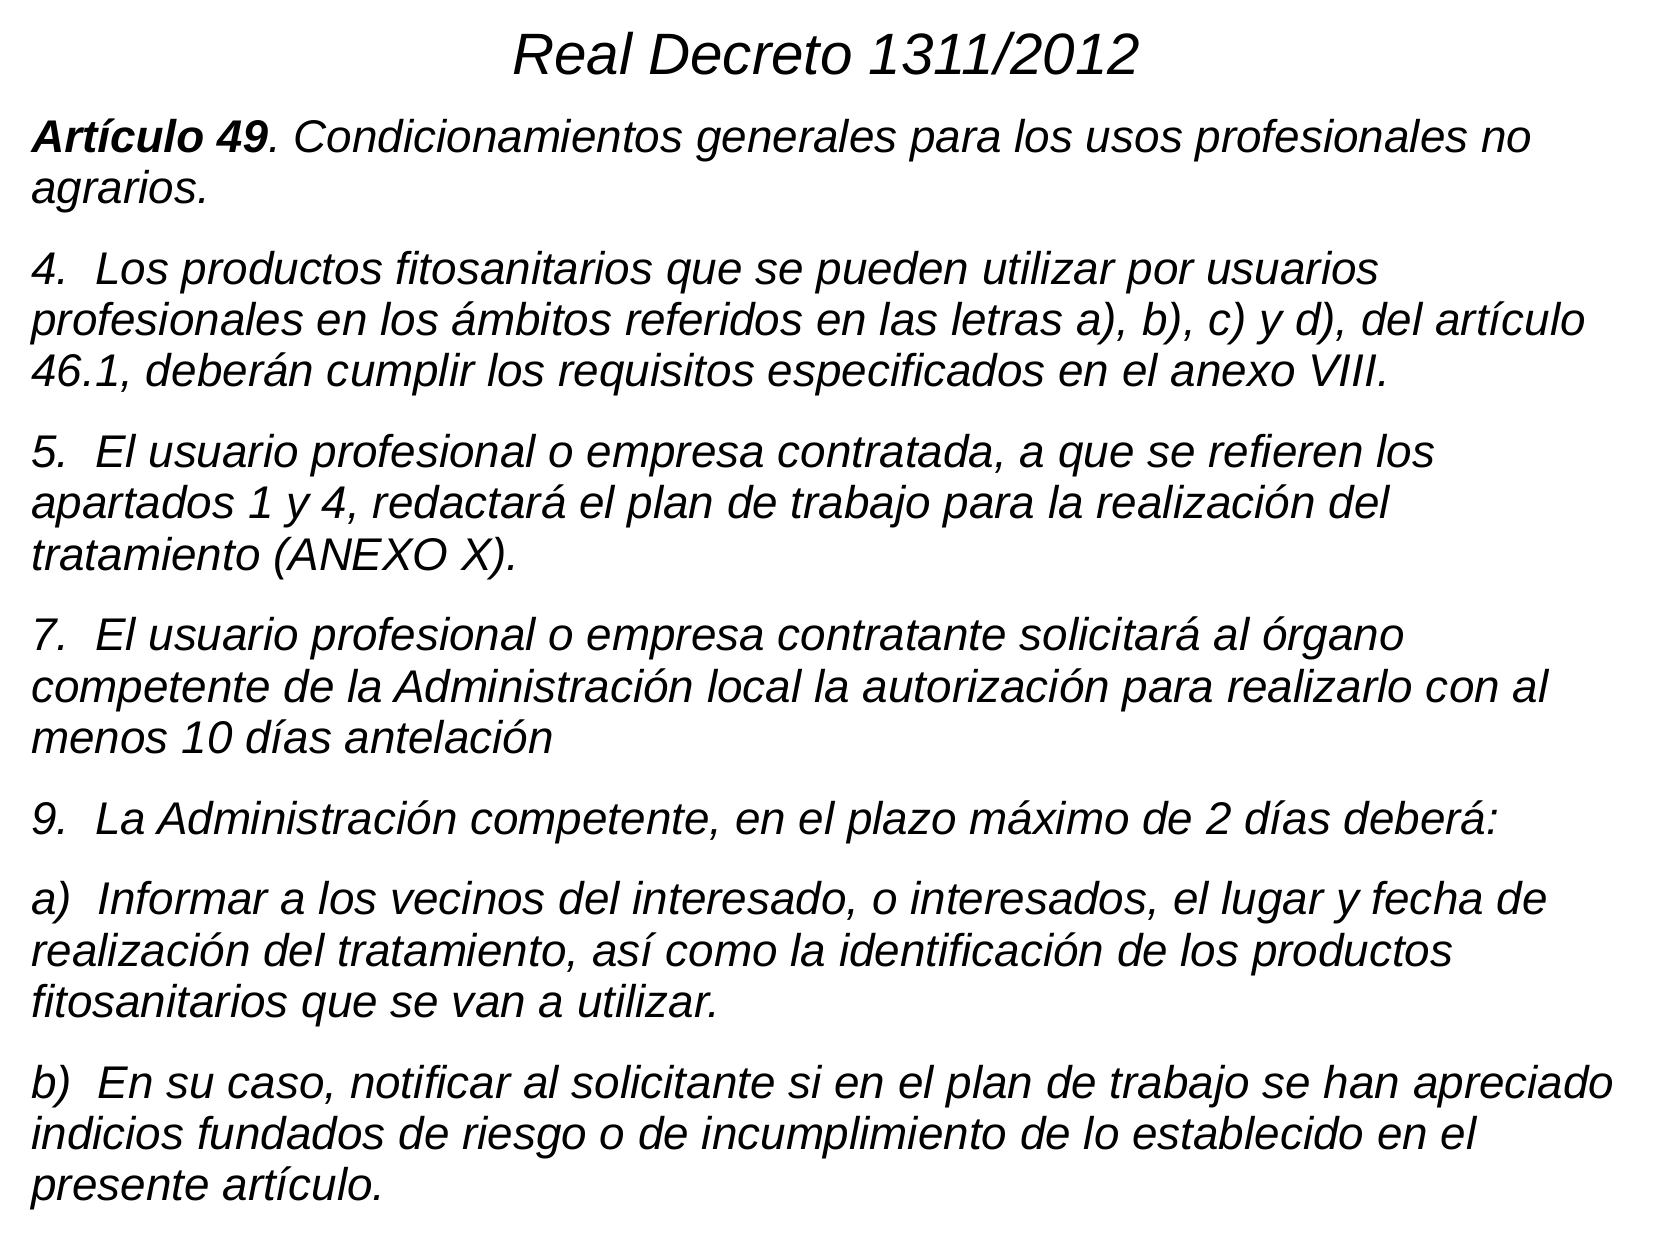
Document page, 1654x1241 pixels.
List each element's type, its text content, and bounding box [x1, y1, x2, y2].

list Artículo 49. Condicionamientos generales para los usos profesionales no agrarios. 4. Los productos fitosanitarios que se pueden utilizar por usuarios profesionales en los ámbitos referidos en las letras a), b), c) y d), del artículo 46.1, deberán cumplir los requisitos especificados en el anexo VIII. 5. El usuario profesional o empresa contratada, a que se refieren los apartados 1 y 4, redactará el plan de trabajo para la realización del tratamiento (ANEXO X). 7. El usuario profesional o empresa contratante solicitará al órgano competente de la Administración local la autorización para realizarlo con al menos 10 días antelación 9. La Administración competente, en el plazo máximo de 2 días deberá: a) Informar a los vecinos del interesado, o interesados, el lugar y fecha de realización del tratamiento, así como la identificación de los productos fitosanitarios que se van a utilizar. b) En su caso, notificar al solicitante si en el plan de trabajo se han apreciado indicios fundados de riesgo o de incumplimiento de lo establecido en el presente artículo. [31, 110, 1627, 1241]
title Real Decreto 1311/2012 [82, 19, 1571, 89]
